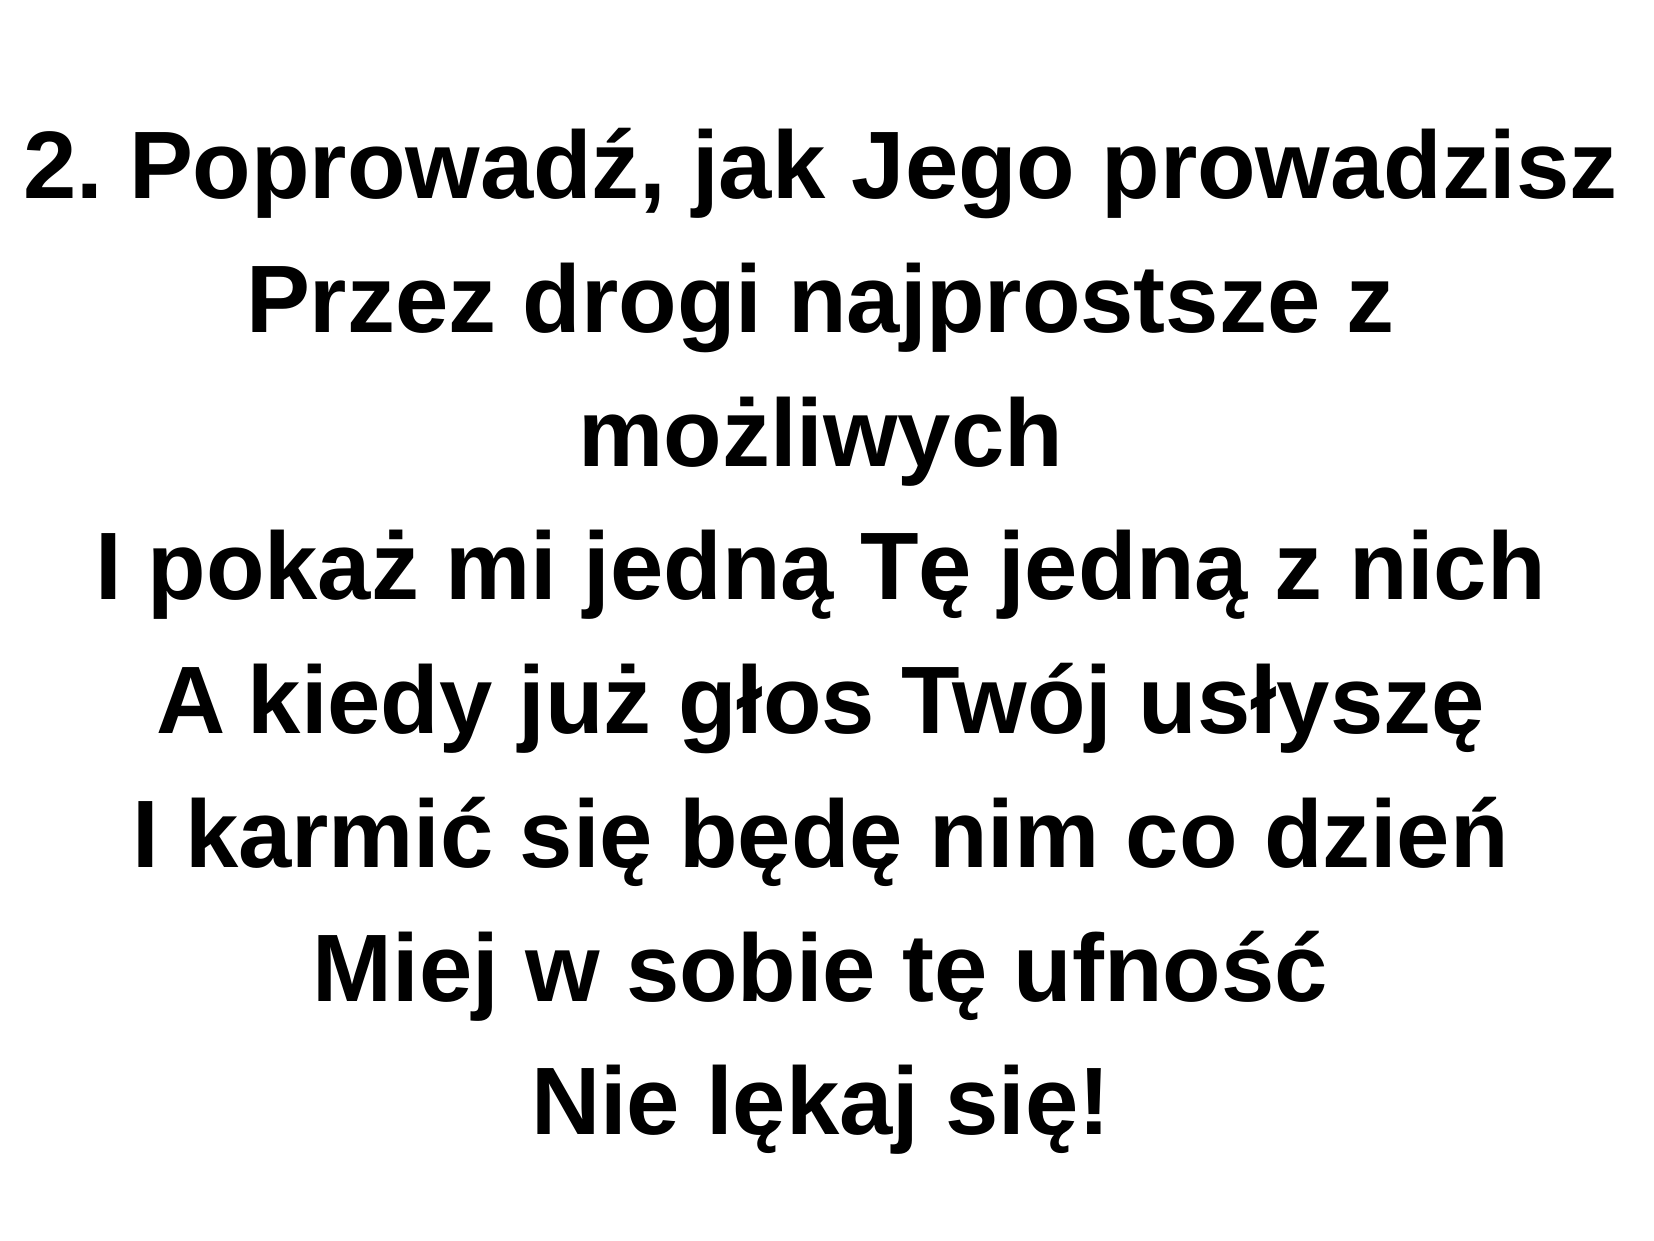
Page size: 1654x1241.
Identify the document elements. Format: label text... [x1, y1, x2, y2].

subtitle 2. Poprowadź, jak Jego prowadzisz Przez drogi najprostsze z możliwych I pokaż mi jedną Tę jedną z nich A kiedy już głos Twój usłyszę I karmić się będę nim co dzień Miej w sobie tę ufność Nie lękaj się! [0, 0, 1642, 1241]
